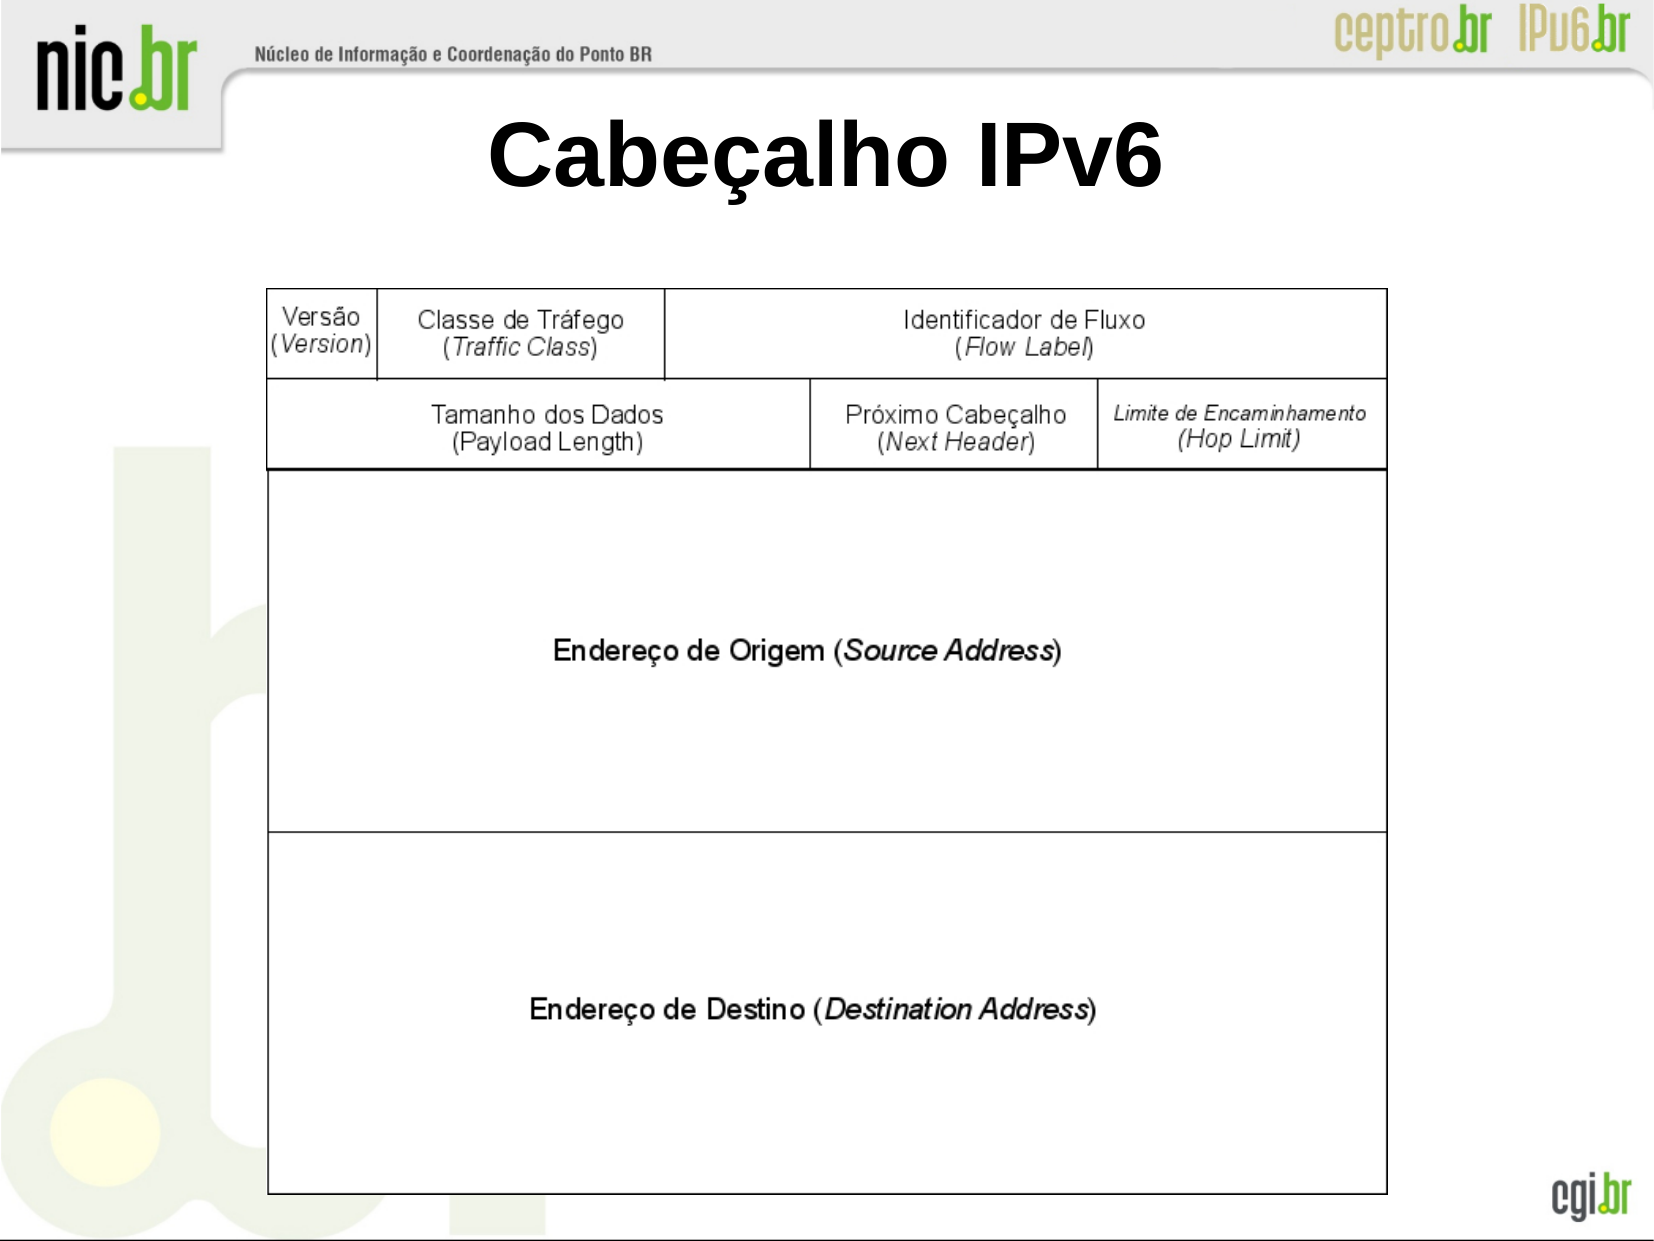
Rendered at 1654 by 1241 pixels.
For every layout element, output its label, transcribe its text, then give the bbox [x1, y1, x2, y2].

text_box Cabeçalho IPv6 [88, 97, 1565, 215]
picture [0, 0, 1654, 1241]
